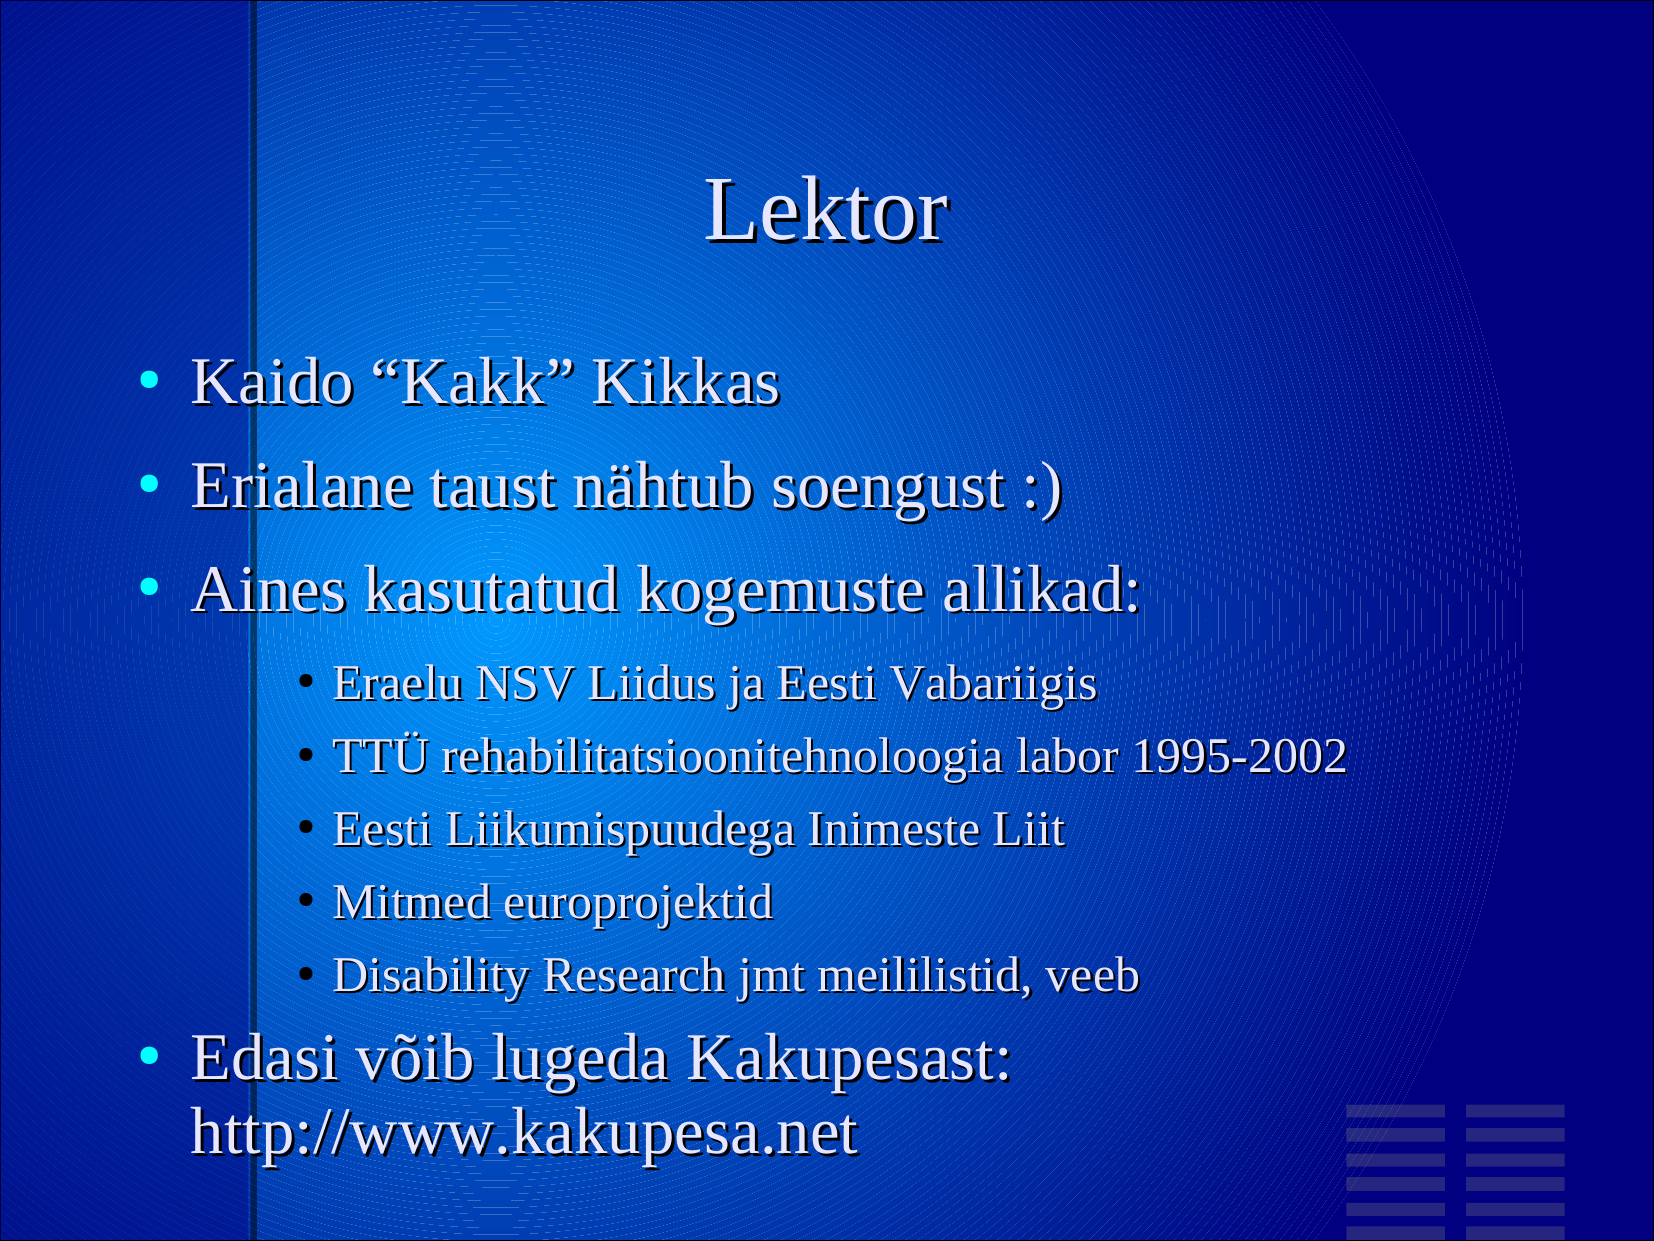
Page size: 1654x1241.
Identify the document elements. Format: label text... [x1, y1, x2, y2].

title Lektor [119, 104, 1533, 313]
list Kaido “Kakk” Kikkas Erialane taust nähtub soengust :) Aines kasutatud kogemuste allikad: Eraelu NSV Liidus ja Eesti Vabariigis TTÜ rehabilitatsioonitehnoloogia labor 1995-2002 Eesti Liikumispuudega Inimeste Liit Mitmed europrojektid Disability Research jmt meililistid, veeb Edasi võib lugeda Kakupesast: http://www.kakupesa.net [119, 344, 1533, 1169]
